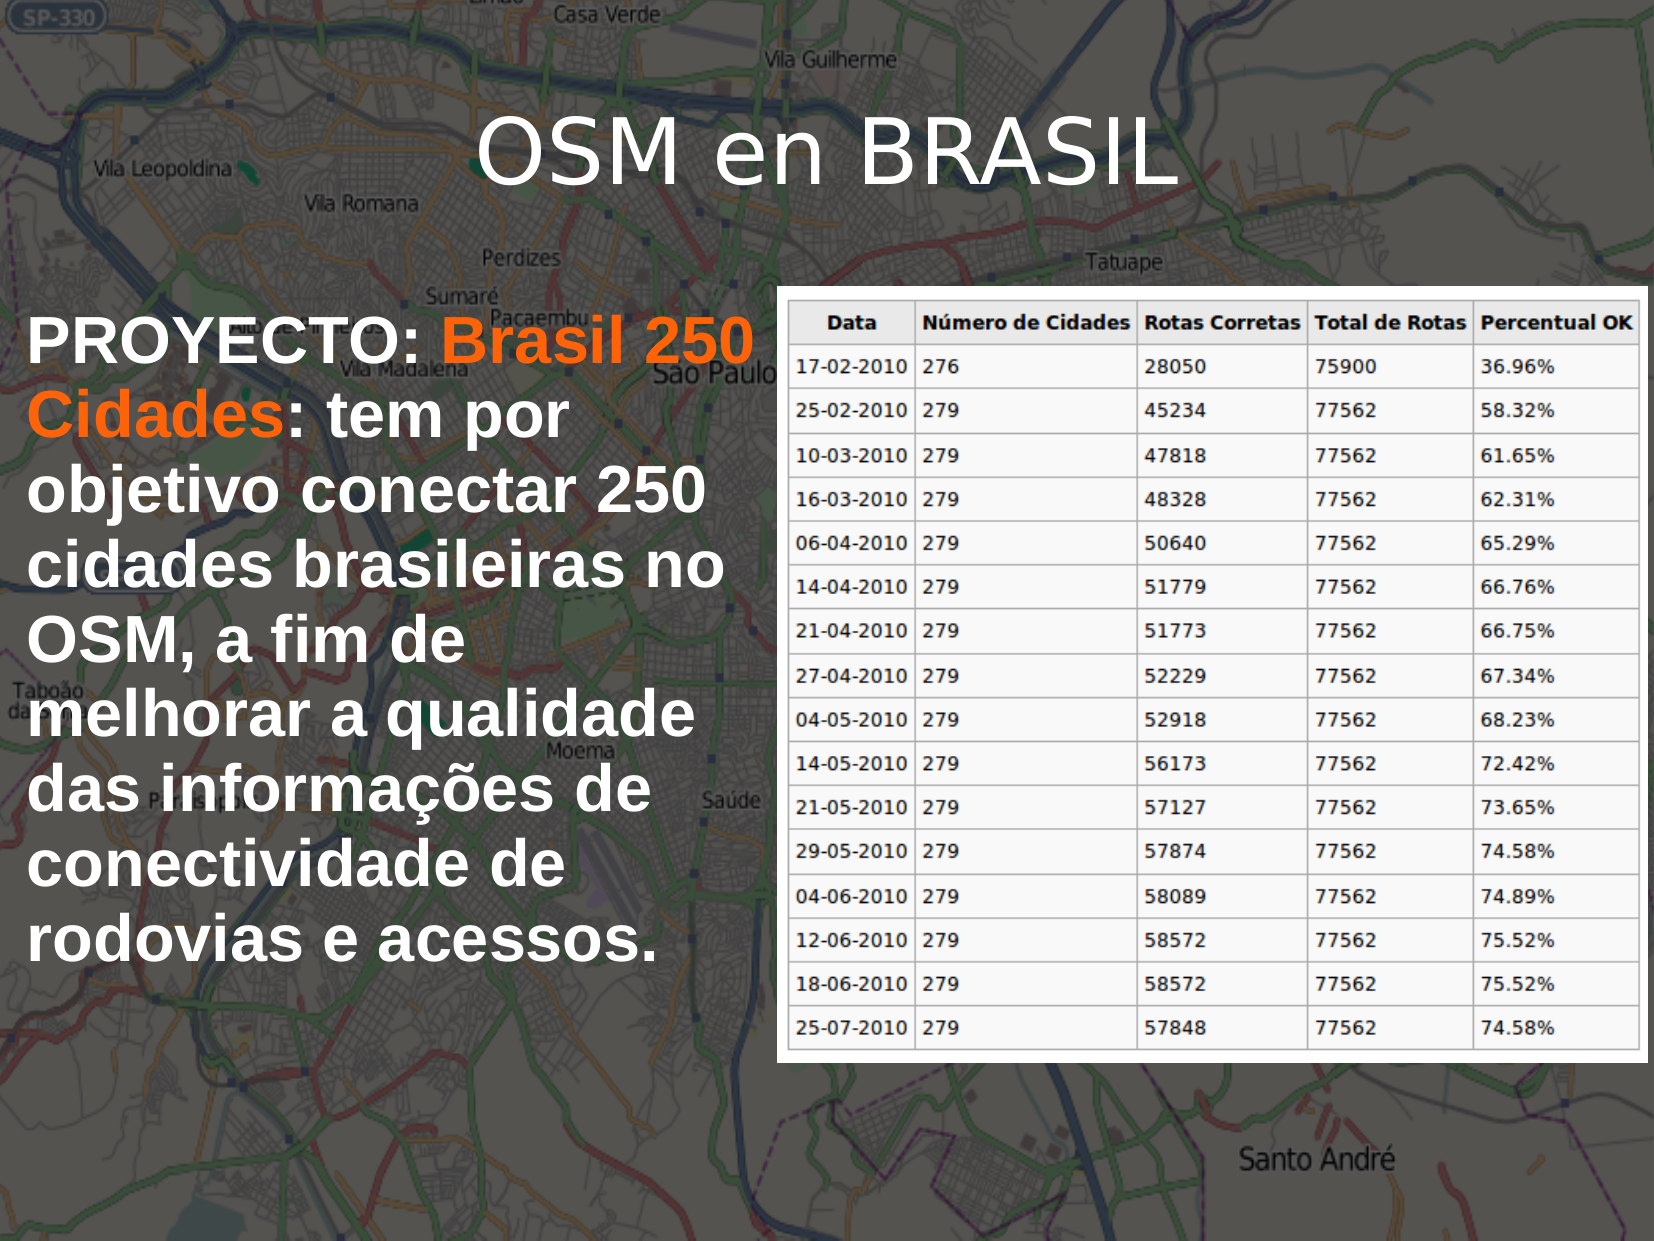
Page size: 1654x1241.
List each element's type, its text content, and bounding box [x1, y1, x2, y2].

picture [0, 0, 1654, 1241]
title OSM en BRASIL [82, 56, 1571, 250]
text_box PROYECTO: Brasil 250 Cidades: tem por objetivo conectar 250 cidades brasileiras no OSM, a fim de melhorar a qualidade das informações de conectividade de rodovias e acessos. [11, 295, 780, 1093]
